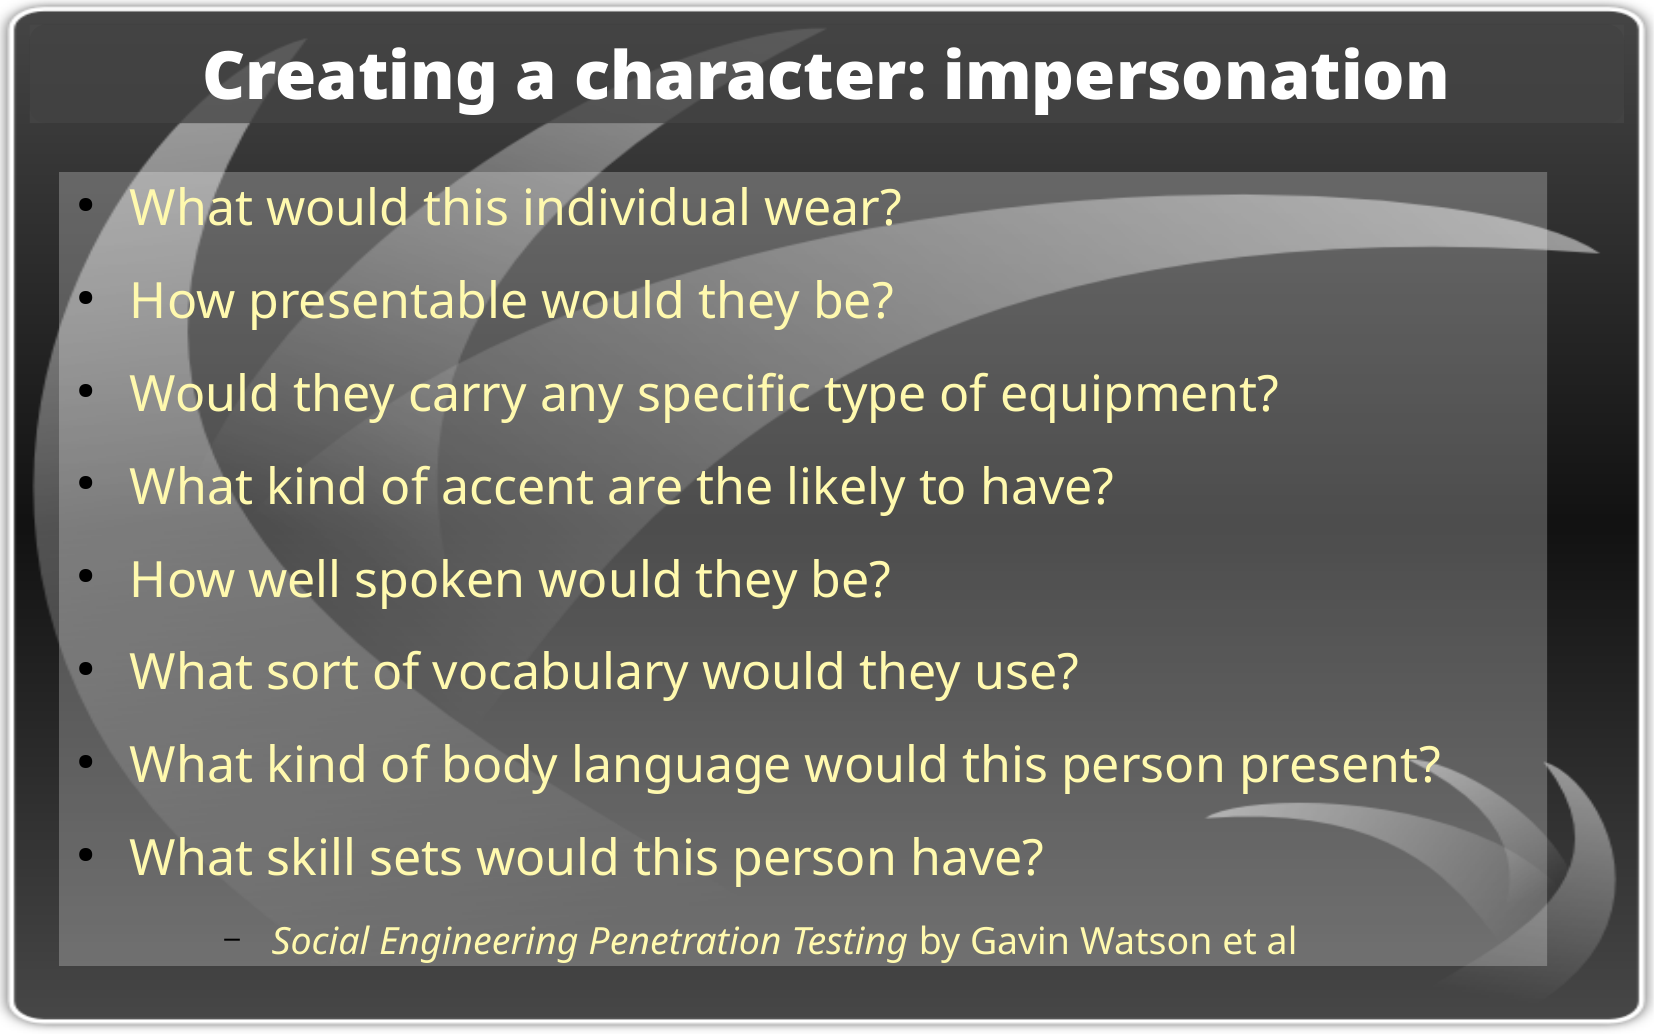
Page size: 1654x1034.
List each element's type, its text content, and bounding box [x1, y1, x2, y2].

list What would this individual wear? How presentable would they be? Would they carry any specific type of equipment? What kind of accent are the likely to have? How well spoken would they be? What sort of vocabulary would they use? What kind of body language would this person present? What skill sets would this person have? Social Engineering Penetration Testing by Gavin Watson et al [59, 172, 1548, 947]
picture [0, 0, 1654, 1034]
title Creating a character: impersonation [29, 24, 1625, 124]
